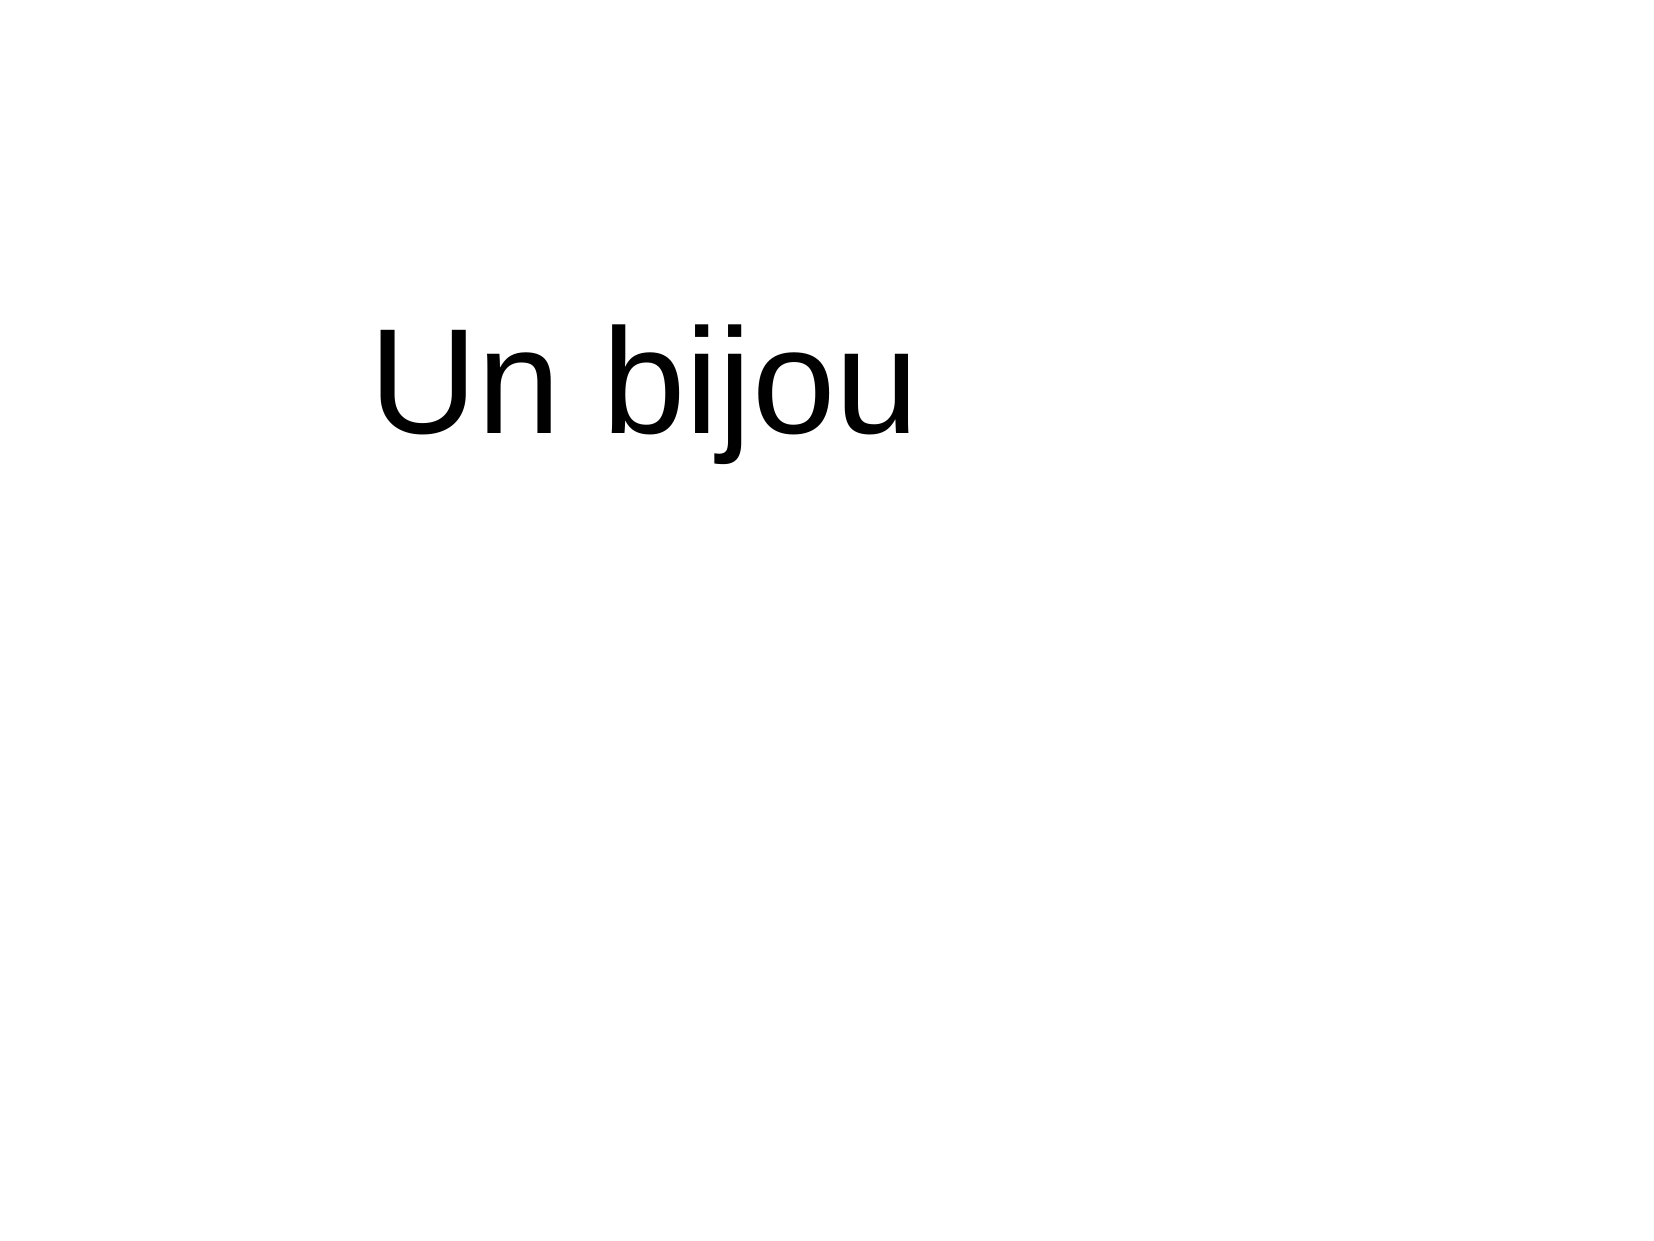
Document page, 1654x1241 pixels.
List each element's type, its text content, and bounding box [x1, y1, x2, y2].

text_box Un bijou [354, 290, 1252, 473]
